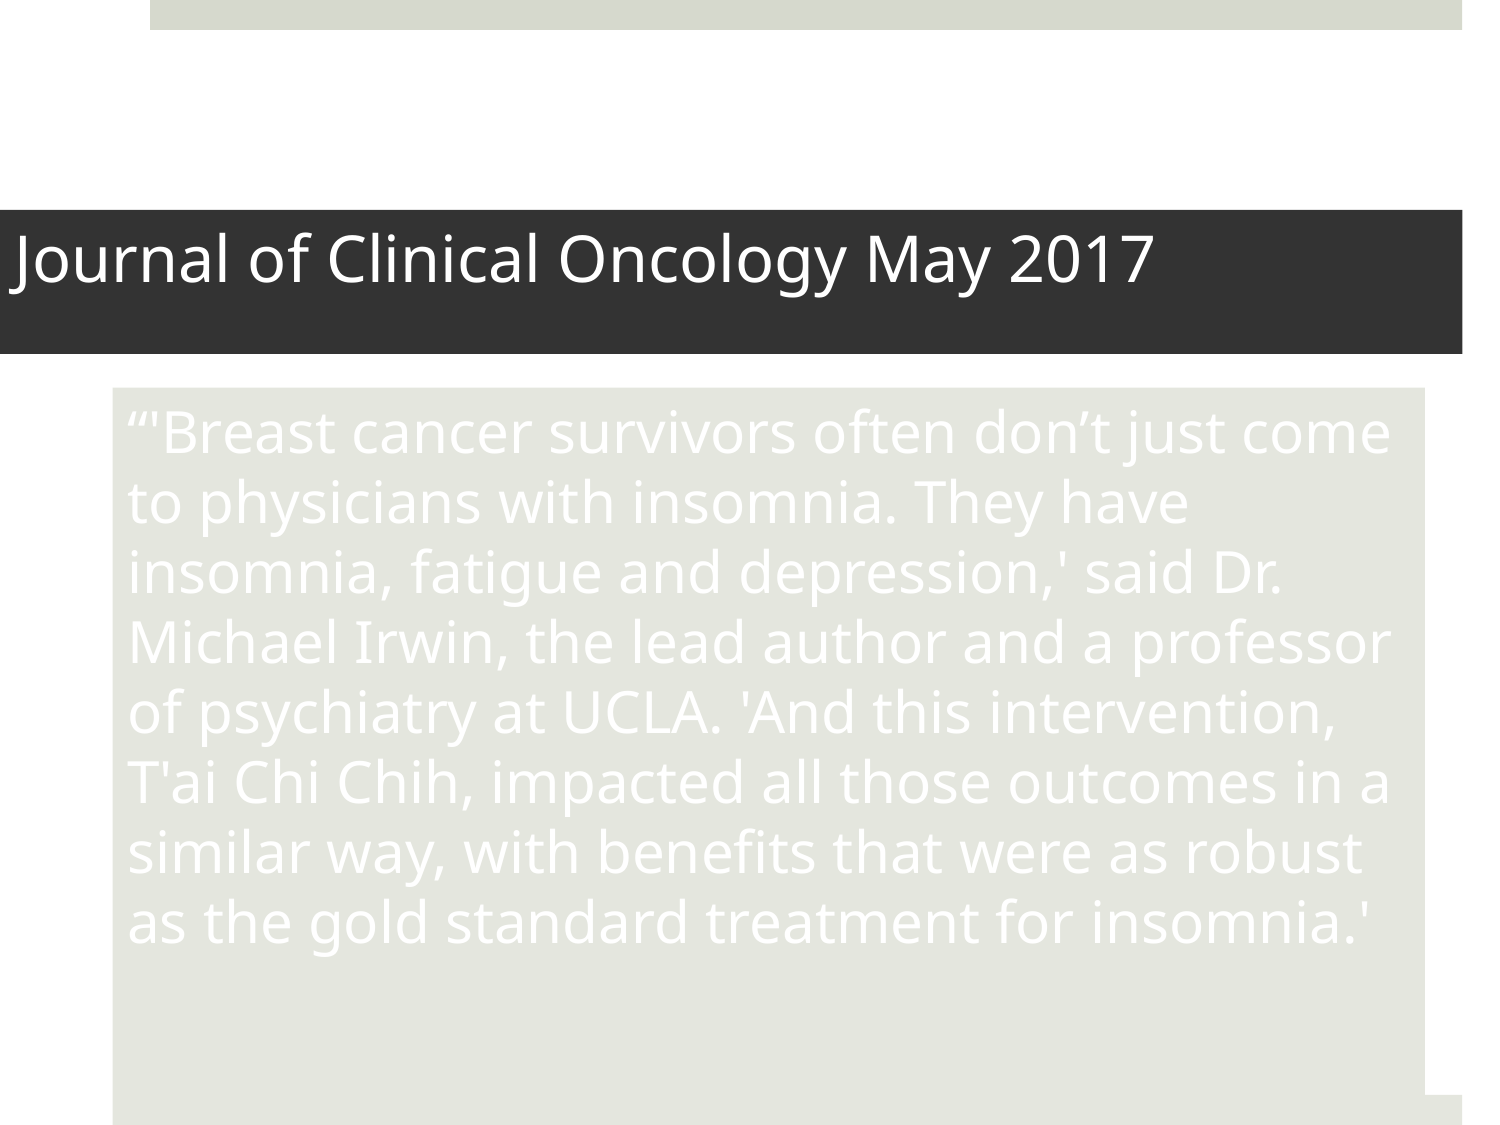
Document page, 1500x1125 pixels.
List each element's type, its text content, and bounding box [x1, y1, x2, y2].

subtitle “'Breast cancer survivors often don’t just come to physicians with insomnia. They have insomnia, fatigue and depression,' said Dr. Michael Irwin, the lead author and a professor of psychiatry at UCLA. 'And this intervention, T'ai Chi Chih, impacted all those outcomes in a similar way, with benefits that were as robust as the gold standard treatment for insomnia.' [112, 387, 1425, 1125]
title Journal of Clinical Oncology May 2017 [0, 209, 1463, 354]
